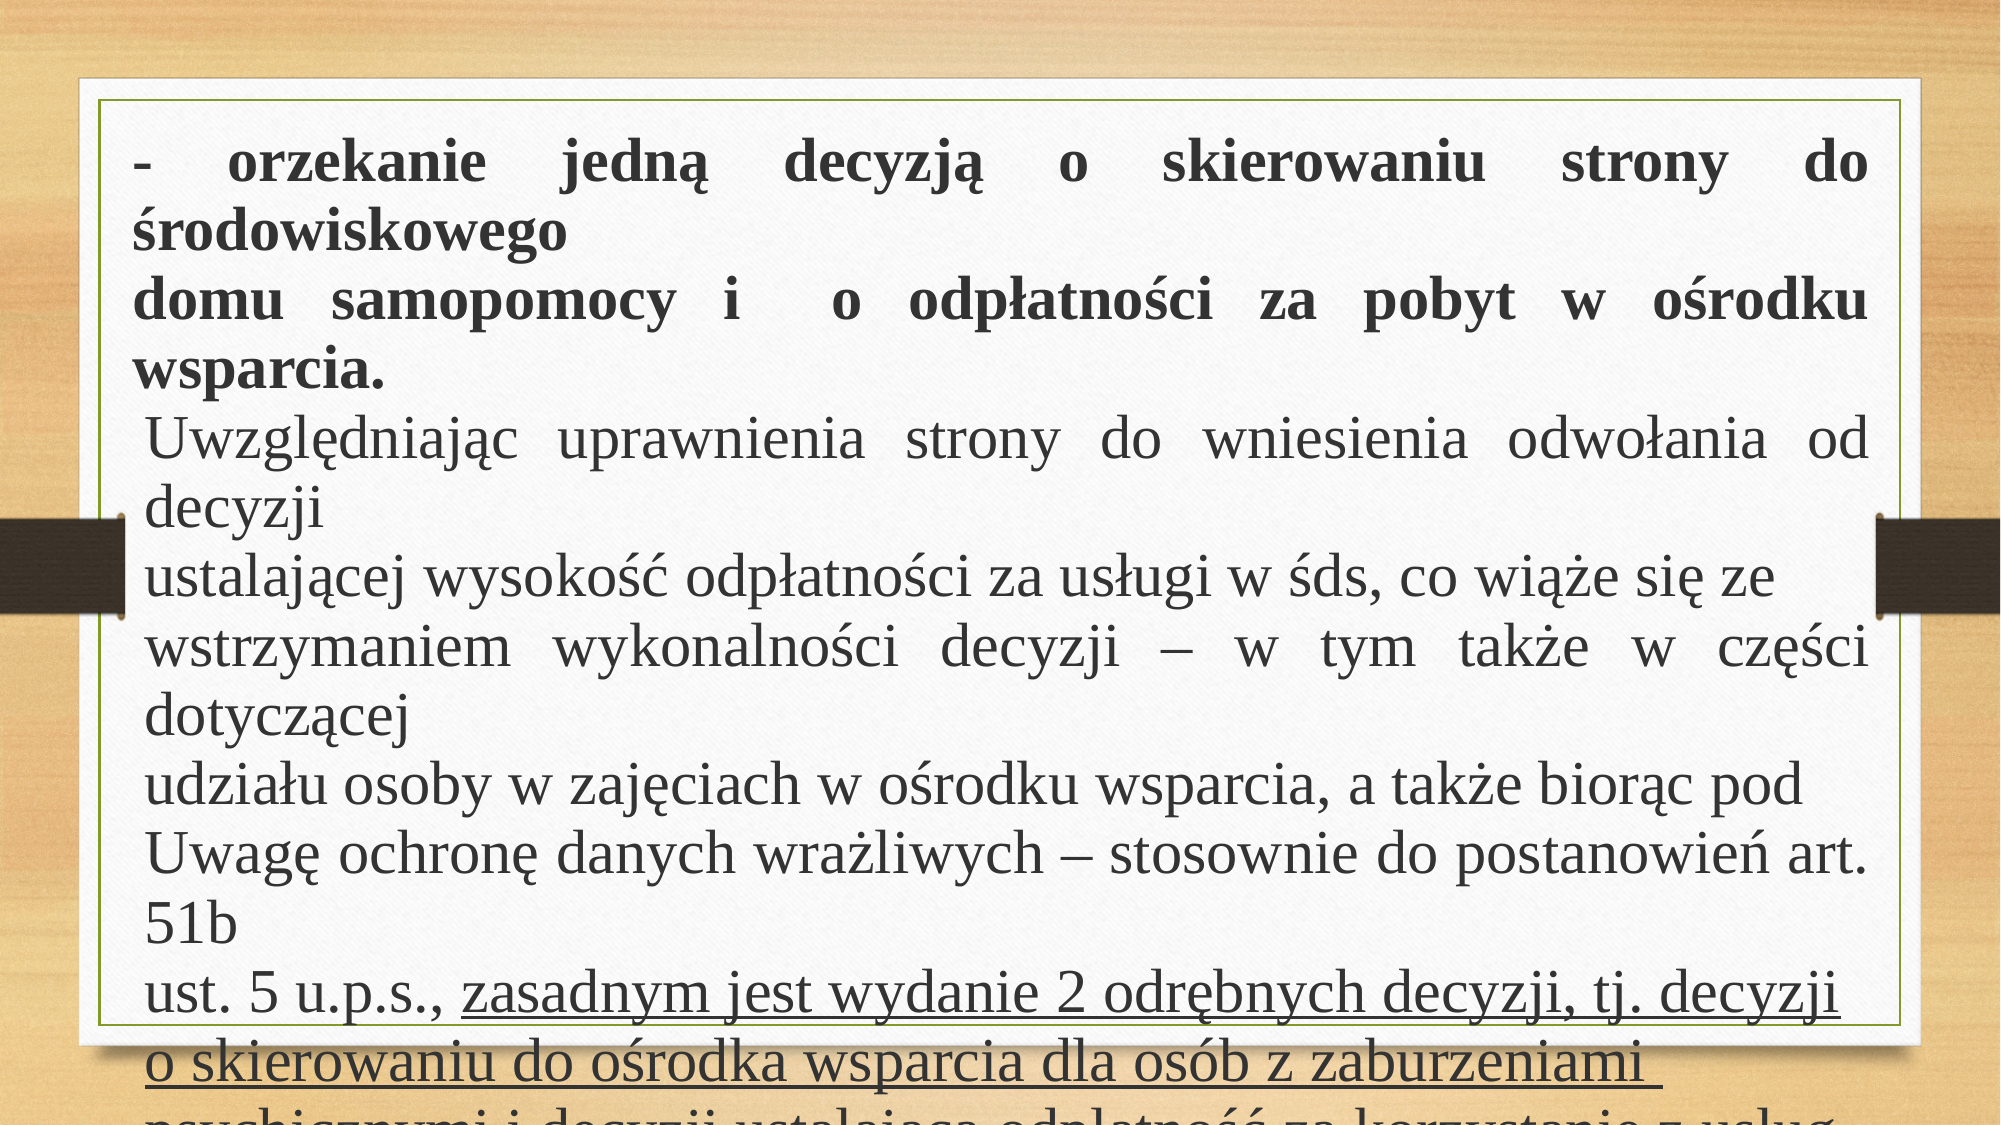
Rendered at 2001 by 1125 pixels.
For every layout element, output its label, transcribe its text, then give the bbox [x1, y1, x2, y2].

text_box - orzekanie jedną decyzją o skierowaniu strony do środowiskowego domu samopomocy i o odpłatności za pobyt w ośrodku wsparcia. Uwzględniając uprawnienia strony do wniesienia odwołania od decyzji ustalającej wysokość odpłatności za usługi w śds, co wiąże się ze wstrzymaniem wykonalności decyzji – w tym także w części dotyczącej udziału osoby w zajęciach w ośrodku wsparcia, a także biorąc pod Uwagę ochronę danych wrażliwych – stosownie do postanowień art. 51b ust. 5 u.p.s., zasadnym jest wydanie 2 odrębnych decyzji, tj. decyzji o skierowaniu do ośrodka wsparcia dla osób z zaburzeniami psychicznymi i decyzji ustalającą odpłatność za korzystanie z usług w tych ośrodkach, [118, 118, 1886, 1024]
